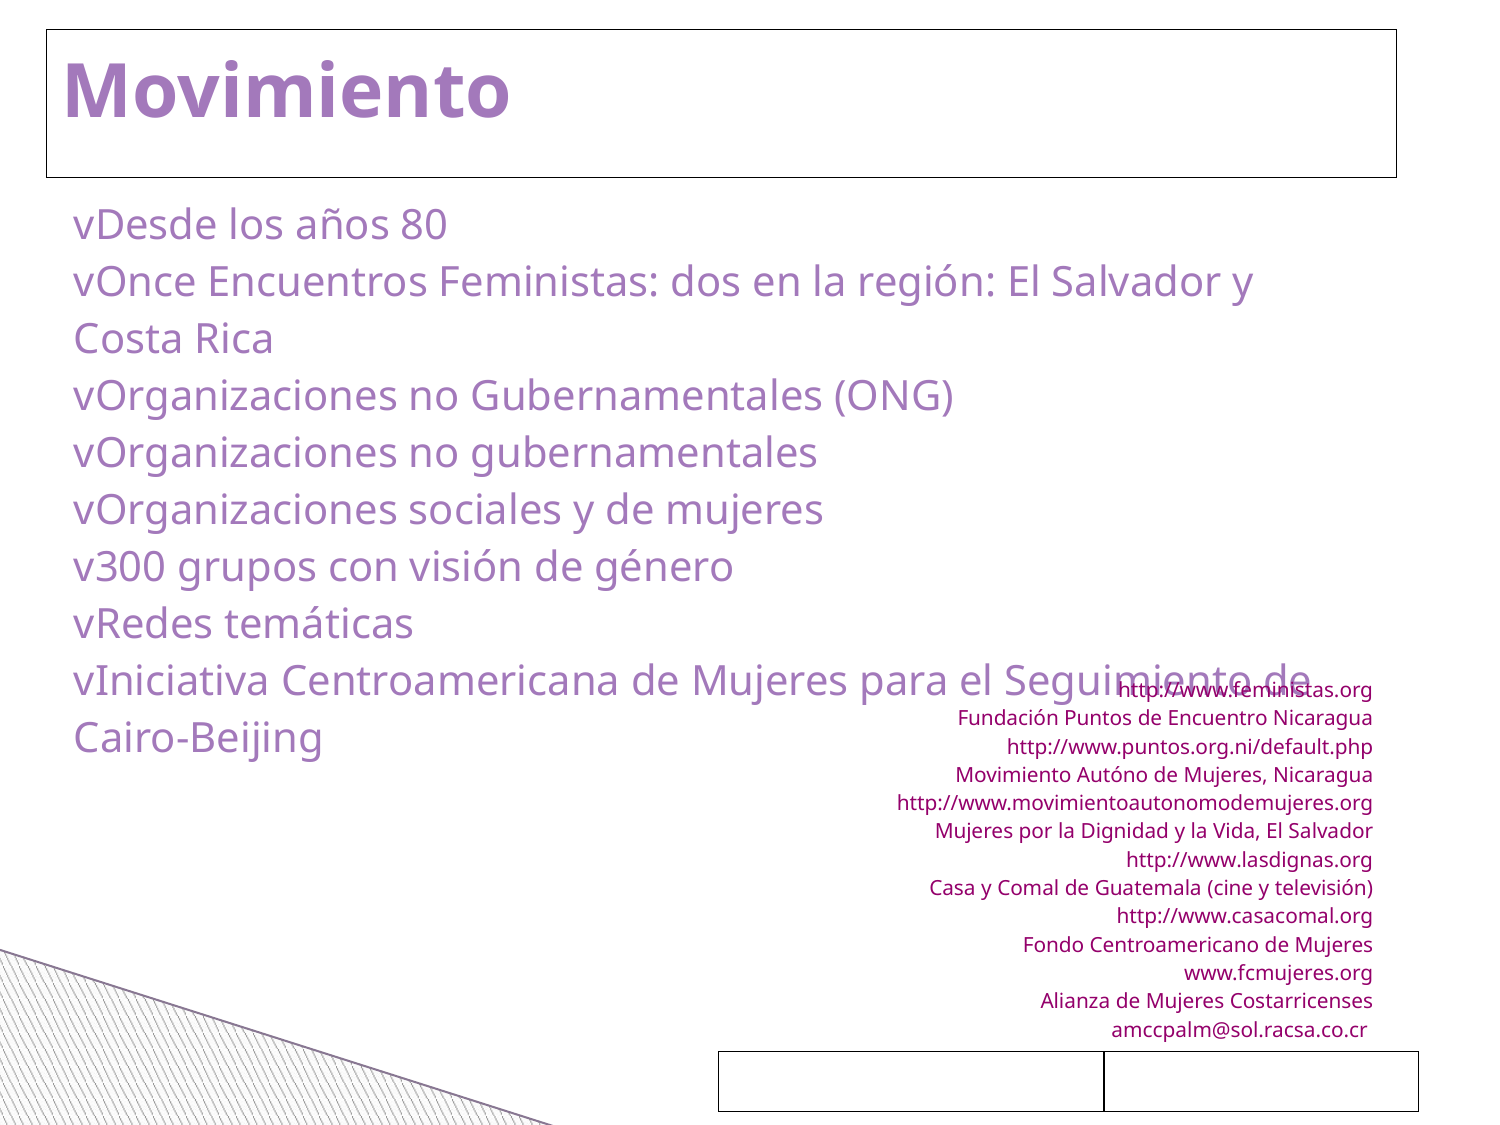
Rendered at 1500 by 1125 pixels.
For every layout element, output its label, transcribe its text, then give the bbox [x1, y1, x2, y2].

text_box http://www.feministas.org Fundación Puntos de Encuentro Nicaragua http://www.puntos.org.ni/default.php Movimiento Autóno de Mujeres, Nicaragua http://www.movimientoautonomodemujeres.org Mujeres por la Dignidad y la Vida, El Salvador http://www.lasdignas.org Casa y Comal de Guatemala (cine y televisión) http://www.casacomal.org Fondo Centroamericano de Mujeres www.fcmujeres.org Alianza de Mujeres Costarricenses amccpalm@sol.racsa.co.cr [649, 667, 1388, 1063]
picture [0, 952, 543, 1125]
text_box Desde los años 80 Once Encuentros Feministas: dos en la región: El Salvador y Costa Rica Organizaciones no Gubernamentales (ONG) Organizaciones no gubernamentales Organizaciones sociales y de mujeres 300 grupos con visión de género Redes temáticas Iniciativa Centroamericana de Mujeres para el Seguimiento de Cairo-Beijing [59, 187, 1388, 708]
text_box Movimiento [46, 29, 1397, 178]
